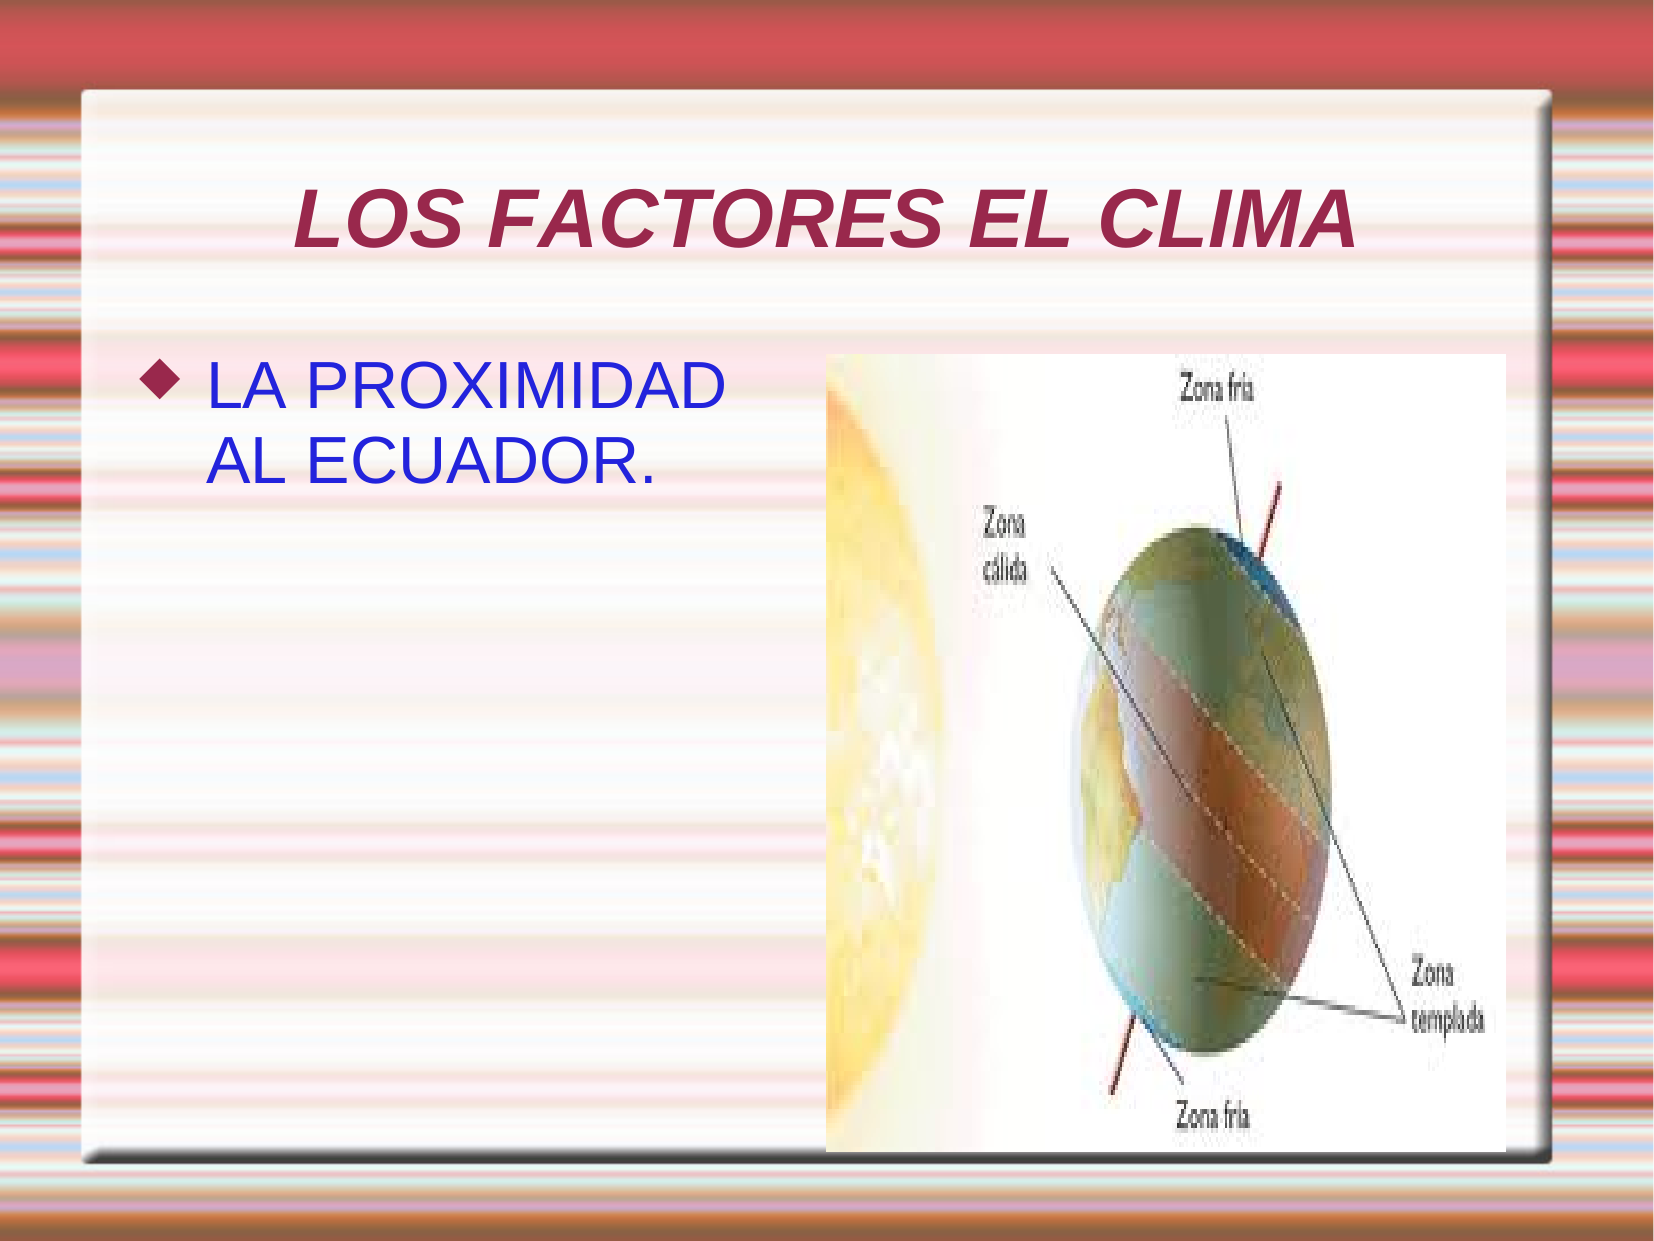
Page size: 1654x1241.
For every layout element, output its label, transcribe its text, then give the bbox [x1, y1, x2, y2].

picture [0, 0, 1654, 1241]
title LOS FACTORES EL CLIMA [121, 114, 1534, 322]
list LA PROXIMIDAD AL ECUADOR. [123, 347, 798, 1152]
